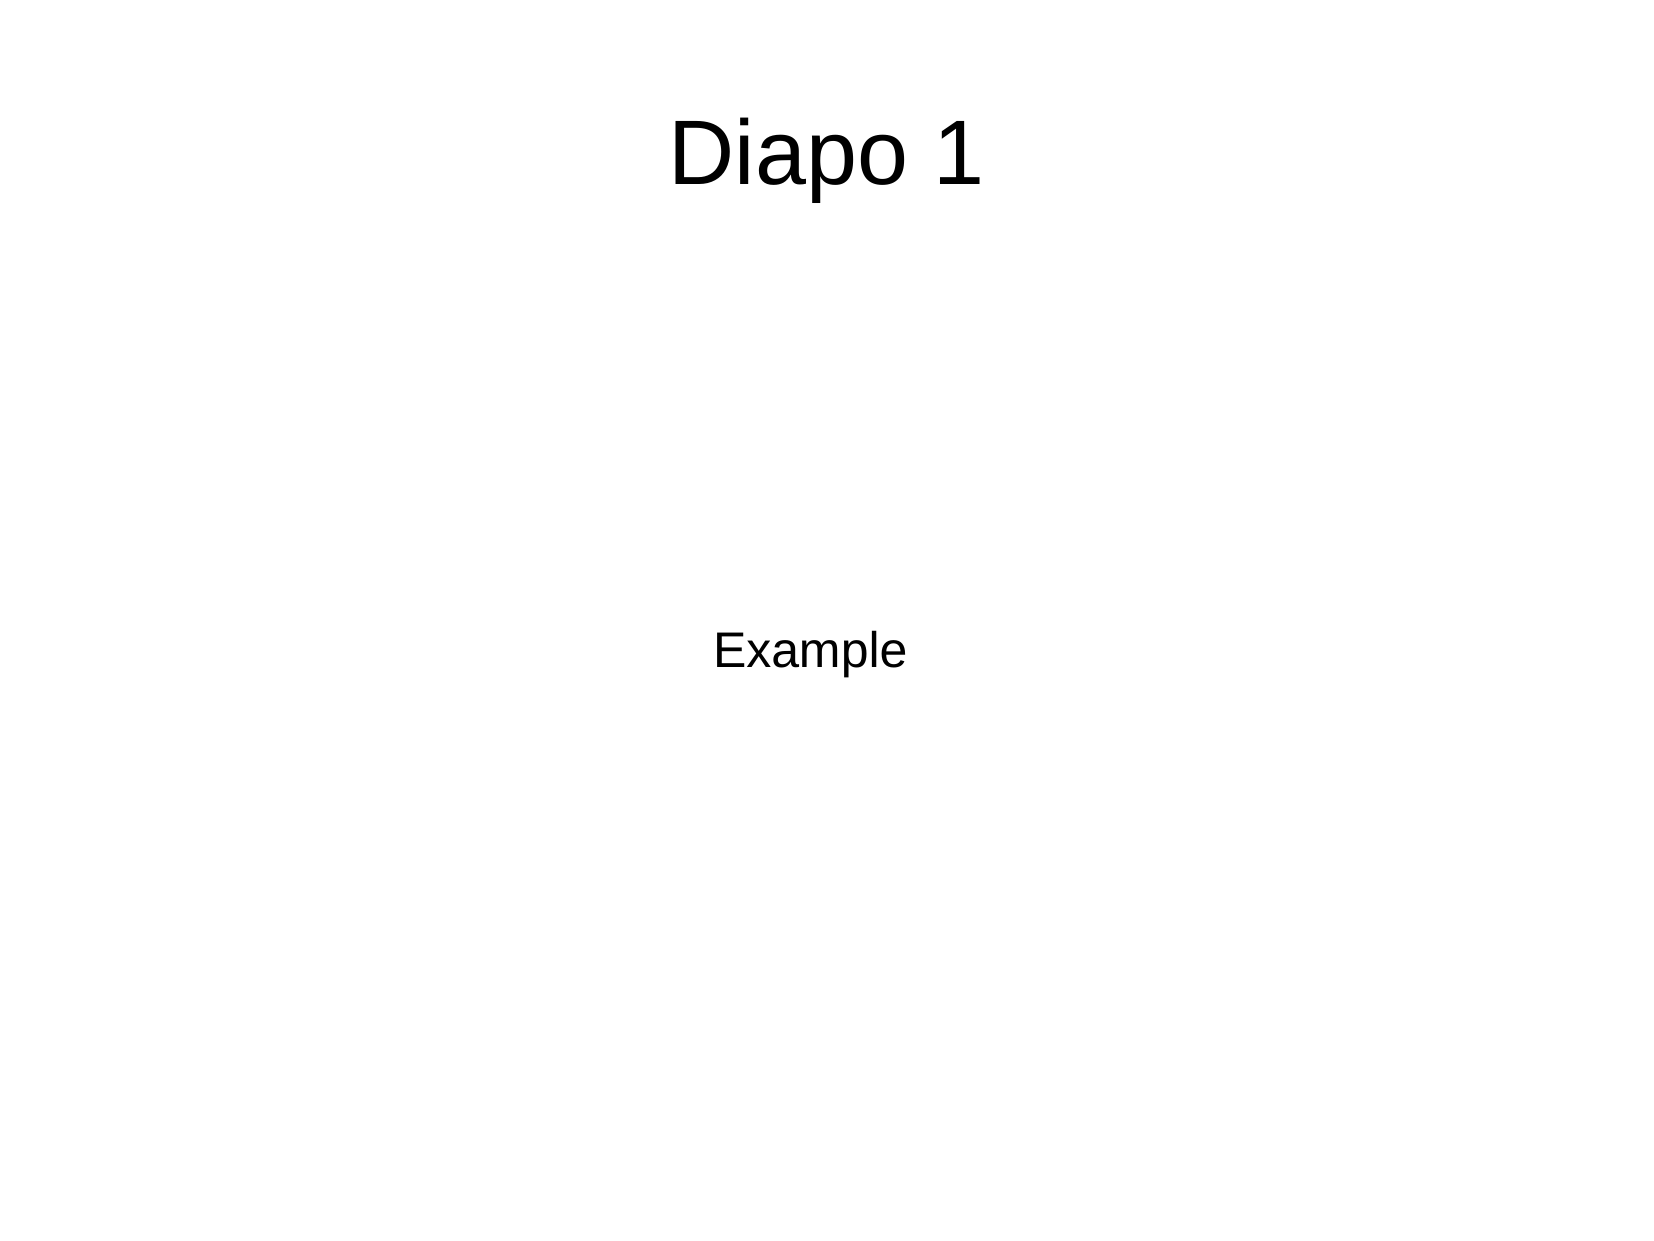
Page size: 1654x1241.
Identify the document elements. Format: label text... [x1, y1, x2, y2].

subtitle Example [82, 290, 1538, 1010]
title Diapo 1 [82, 49, 1571, 257]
